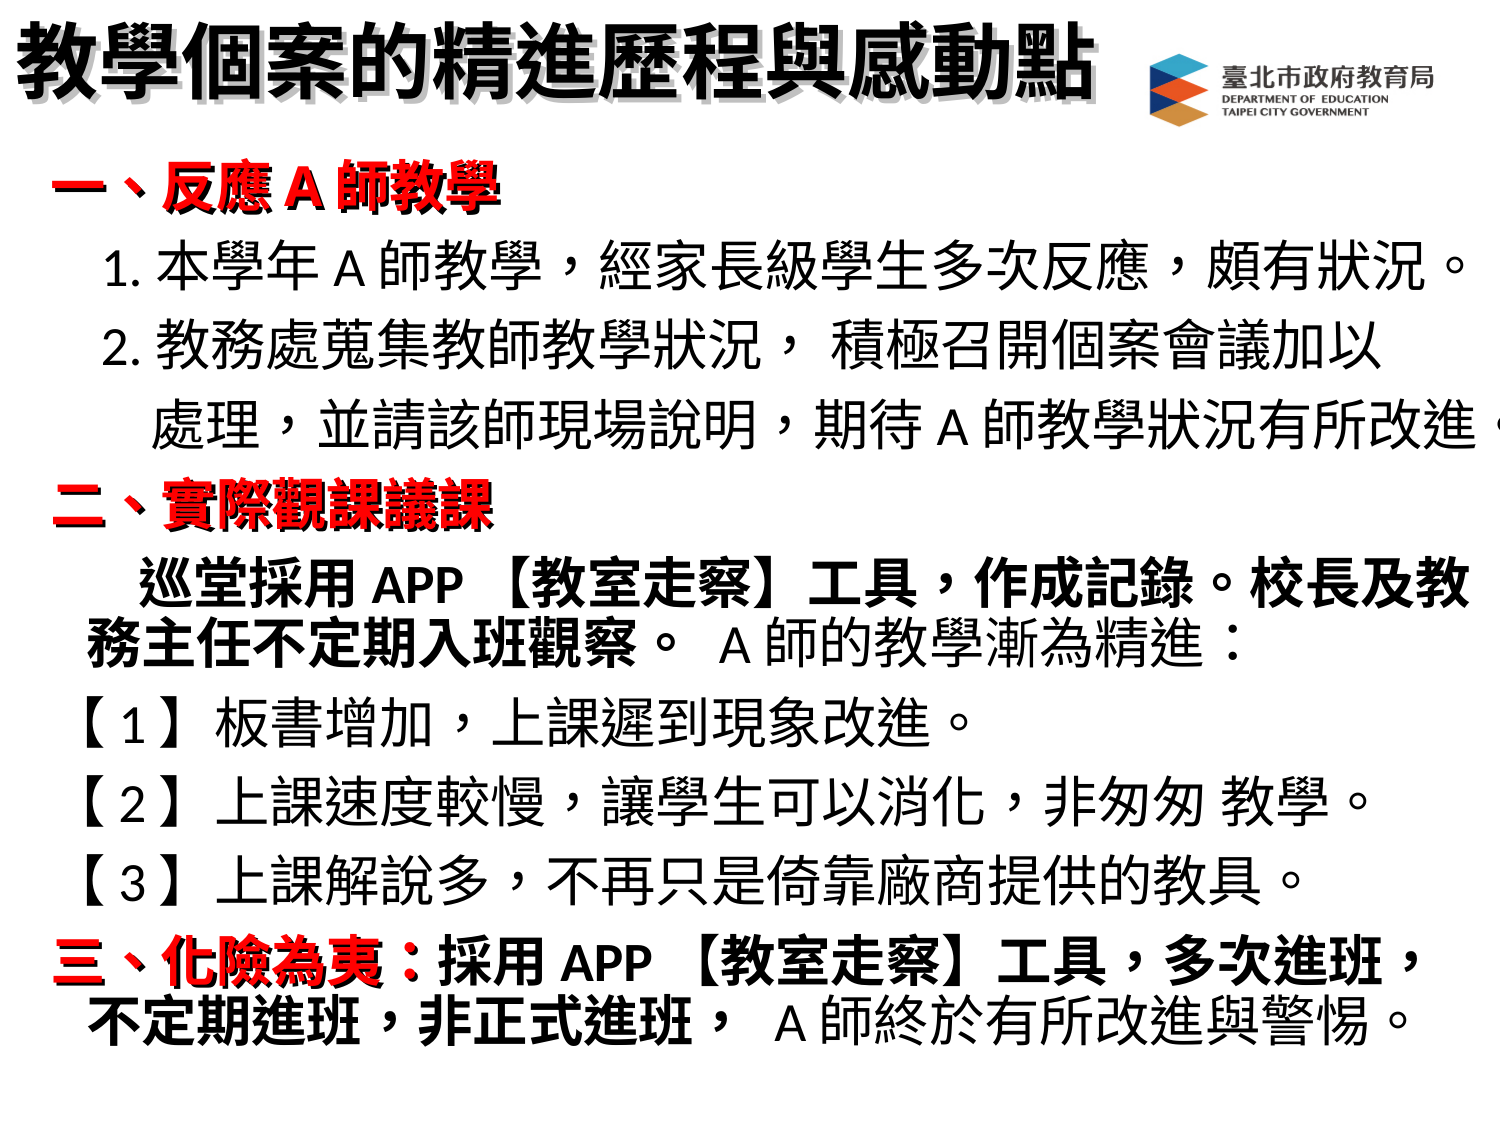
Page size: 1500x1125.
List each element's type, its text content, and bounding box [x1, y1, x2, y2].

list 一、反應A師教學 1.本學年A師教學，經家長級學生多次反應，頗有狀況。 2.教務處蒐集教師教學狀況， 積極召開個案會議加以 處理，並請該師現場說明，期待A師教學狀況有所改進。 二、實際觀課議課 巡堂採用APP【教室走察】工具，作成記錄。校長及教務主任不定期入班觀察。 A師的教學漸為精進： 【1】板書增加，上課遲到現象改進。 【2】上課速度較慢，讓學生可以消化，非匆匆 教學。 【3】上課解說多，不再只是倚靠廠商提供的教具。 三、化險為夷：採用APP【教室走察】工具，多次進班，不定期進班，非正式進班， A師終於有所改進與警惕。 [0, 151, 1500, 1125]
text_box 教學個案的精進歷程與感動點 [0, 2, 1500, 117]
